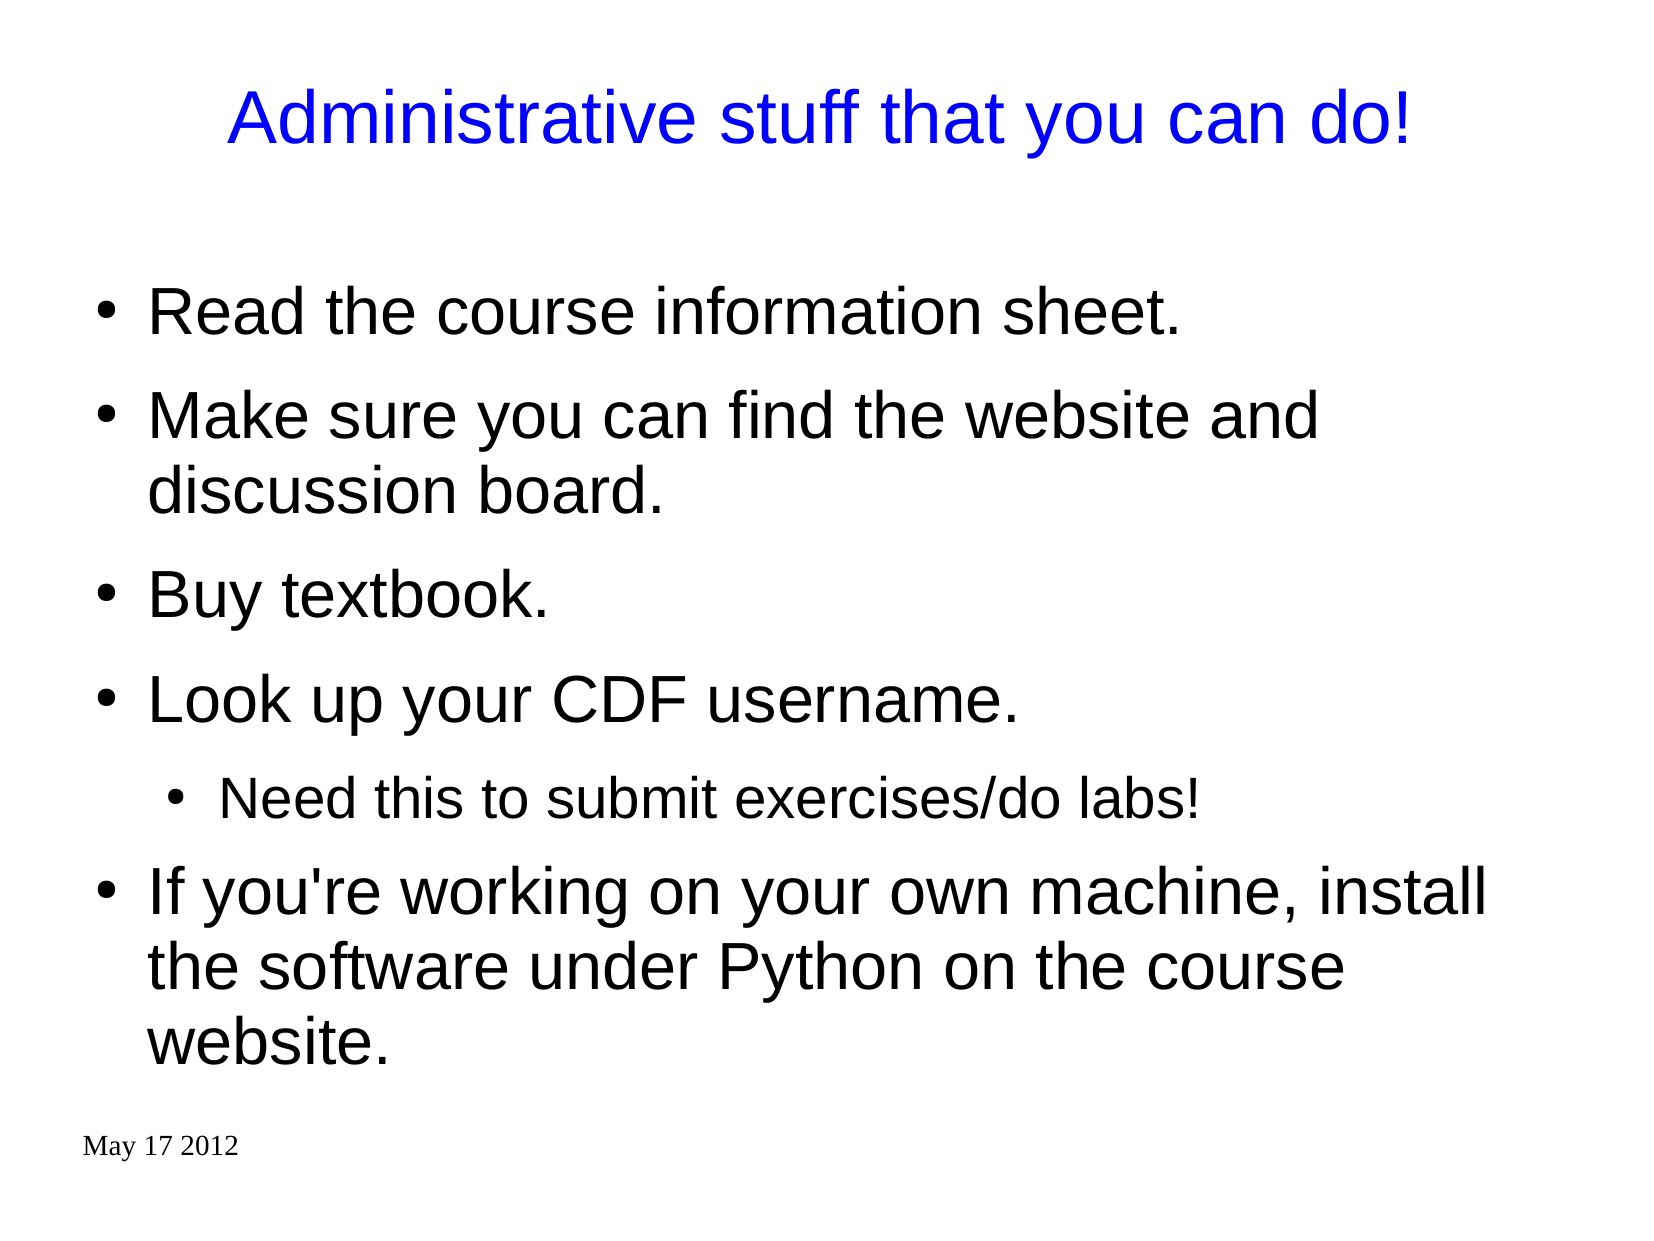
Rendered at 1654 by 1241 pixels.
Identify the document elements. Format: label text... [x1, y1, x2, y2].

title Administrative stuff that you can do! [76, 58, 1565, 178]
list Read the course information sheet. Make sure you can find the website and discussion board. Buy textbook. Look up your CDF username. Need this to submit exercises/do labs! If you're working on your own machine, install the software under Python on the course website. [76, 274, 1565, 1093]
